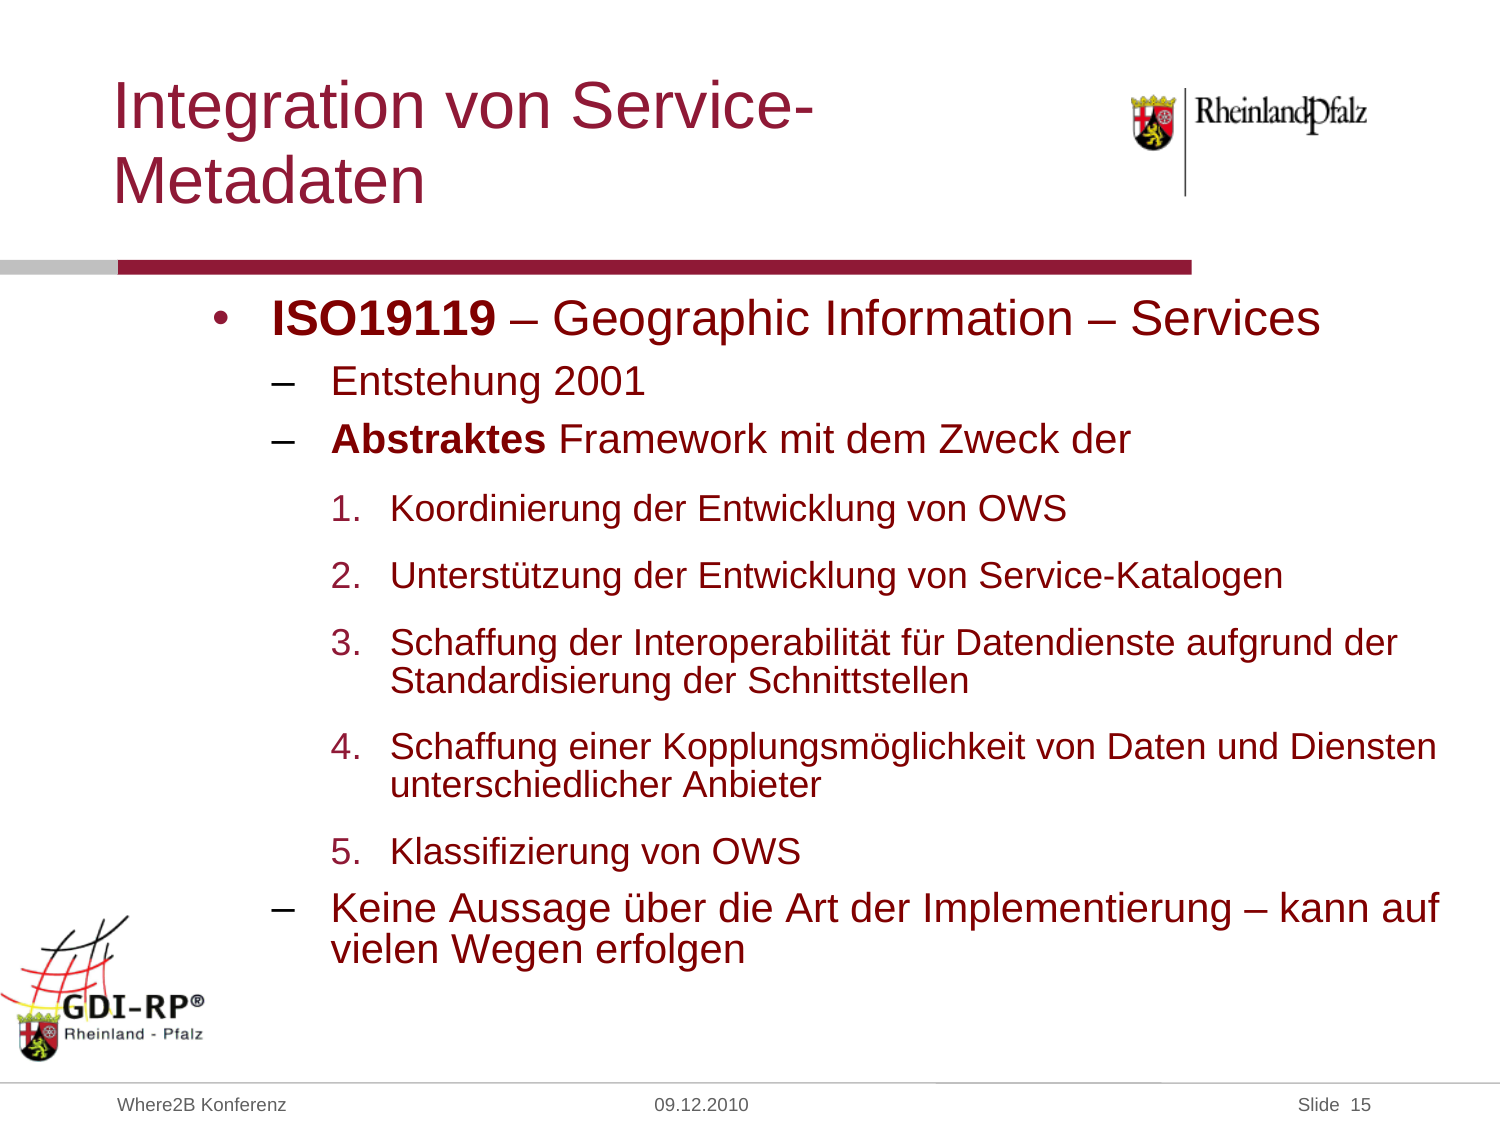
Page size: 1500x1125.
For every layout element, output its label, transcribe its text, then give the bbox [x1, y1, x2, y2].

picture [1131, 88, 1447, 198]
title Integration von Service-Metadaten [112, 63, 1071, 224]
list ISO19119 – Geographic Information – Services Entstehung 2001 Abstraktes Framework mit dem Zweck der Koordinierung der Entwicklung von OWS Unterstützung der Entwicklung von Service-Katalogen Schaffung der Interoperabilität für Datendienste aufgrund der Standardisierung der Schnittstellen Schaffung einer Kopplungsmöglichkeit von Daten und Diensten unterschiedlicher Anbieter Klassifizierung von OWS Keine Aussage über die Art der Implementierung – kann auf vielen Wegen erfolgen [212, 295, 1477, 1037]
picture [0, 915, 207, 1063]
